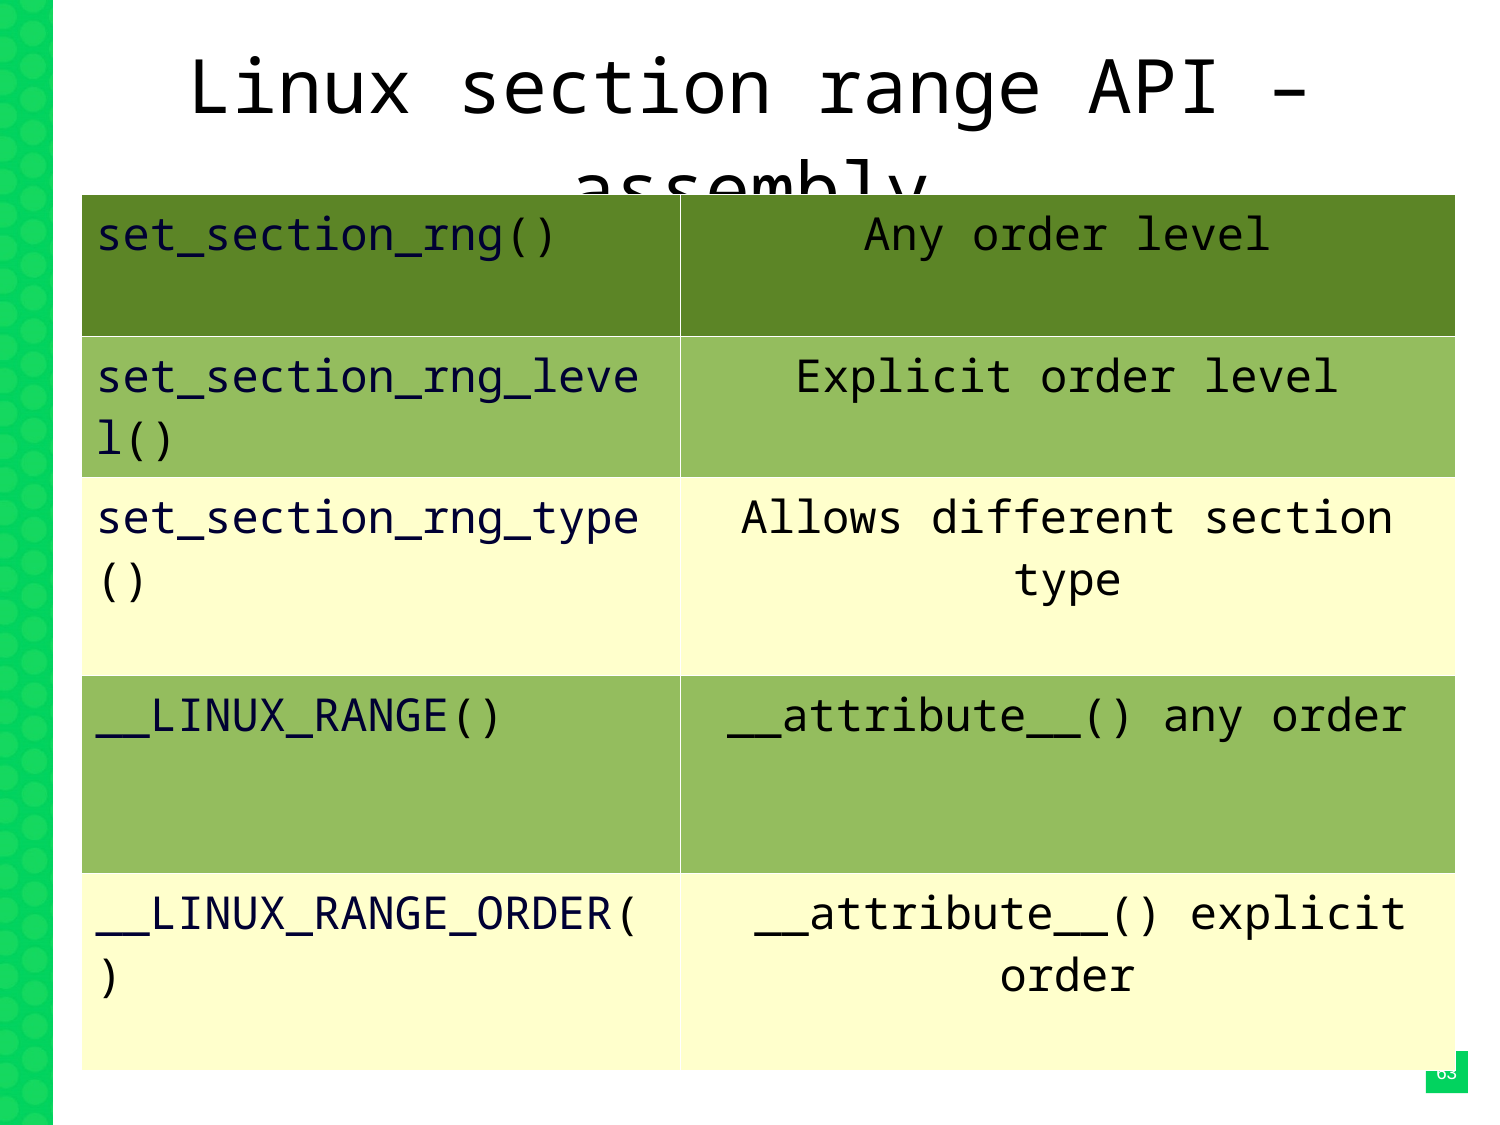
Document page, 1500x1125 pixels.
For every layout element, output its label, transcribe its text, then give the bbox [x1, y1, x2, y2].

table_cell __attribute__() explicit order [681, 874, 1455, 1070]
table_cell __LINUX_RANGE() [82, 676, 680, 873]
text_box <number> [1425, 1051, 1468, 1094]
table_header Any order level [681, 195, 1455, 336]
table_header set_section_rng() [82, 195, 680, 336]
picture [0, 0, 53, 1125]
table_cell __attribute__() any order [681, 676, 1455, 873]
table_cell __LINUX_RANGE_ORDER() [82, 874, 680, 1070]
table_cell Allows different section type [681, 478, 1455, 675]
title Linux section range API – assembly [75, 42, 1426, 229]
table_cell set_section_rng_level() [82, 337, 680, 477]
table_cell Explicit order level [681, 337, 1455, 477]
table_cell set_section_rng_type() [82, 478, 680, 675]
